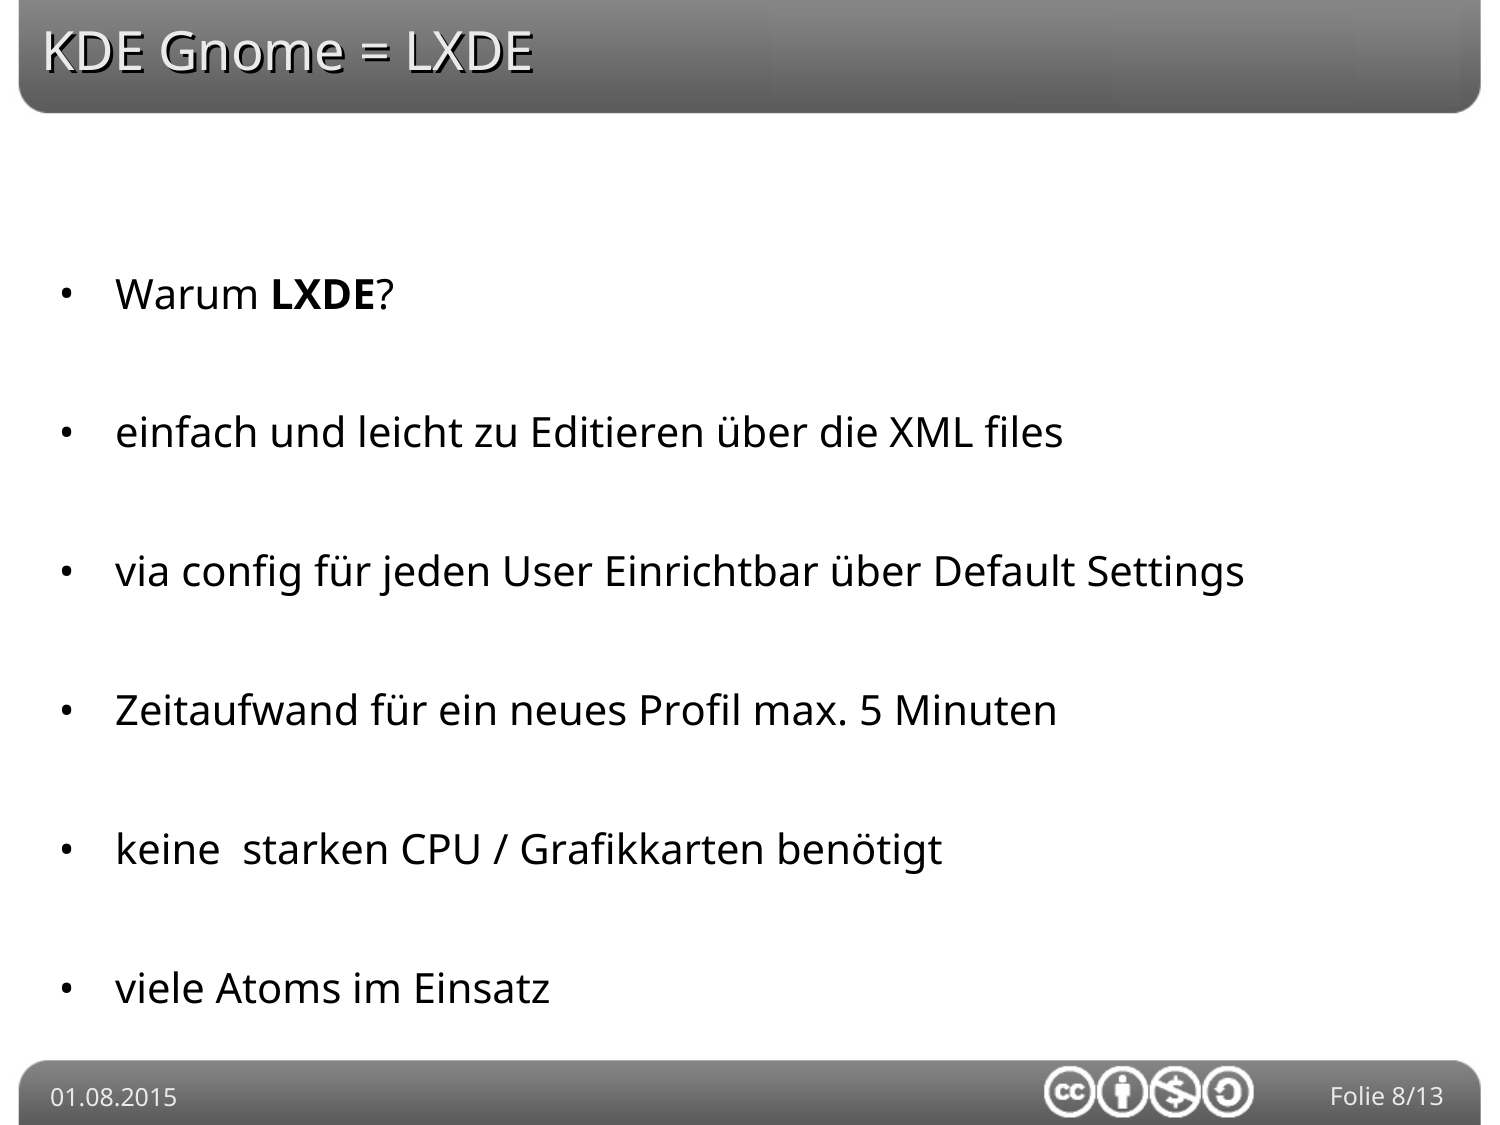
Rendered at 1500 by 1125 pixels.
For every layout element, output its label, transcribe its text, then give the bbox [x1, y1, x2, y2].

list Warum LXDE? einfach und leicht zu Editieren über die XML files via config für jeden User Einrichtbar über Default Settings Zeitaufwand für ein neues Profil max. 5 Minuten keine starken CPU / Grafikkarten benötigt viele Atoms im Einsatz [59, 125, 1447, 1059]
picture [0, 0, 1500, 1125]
title KDE Gnome = LXDE [41, 0, 1002, 123]
